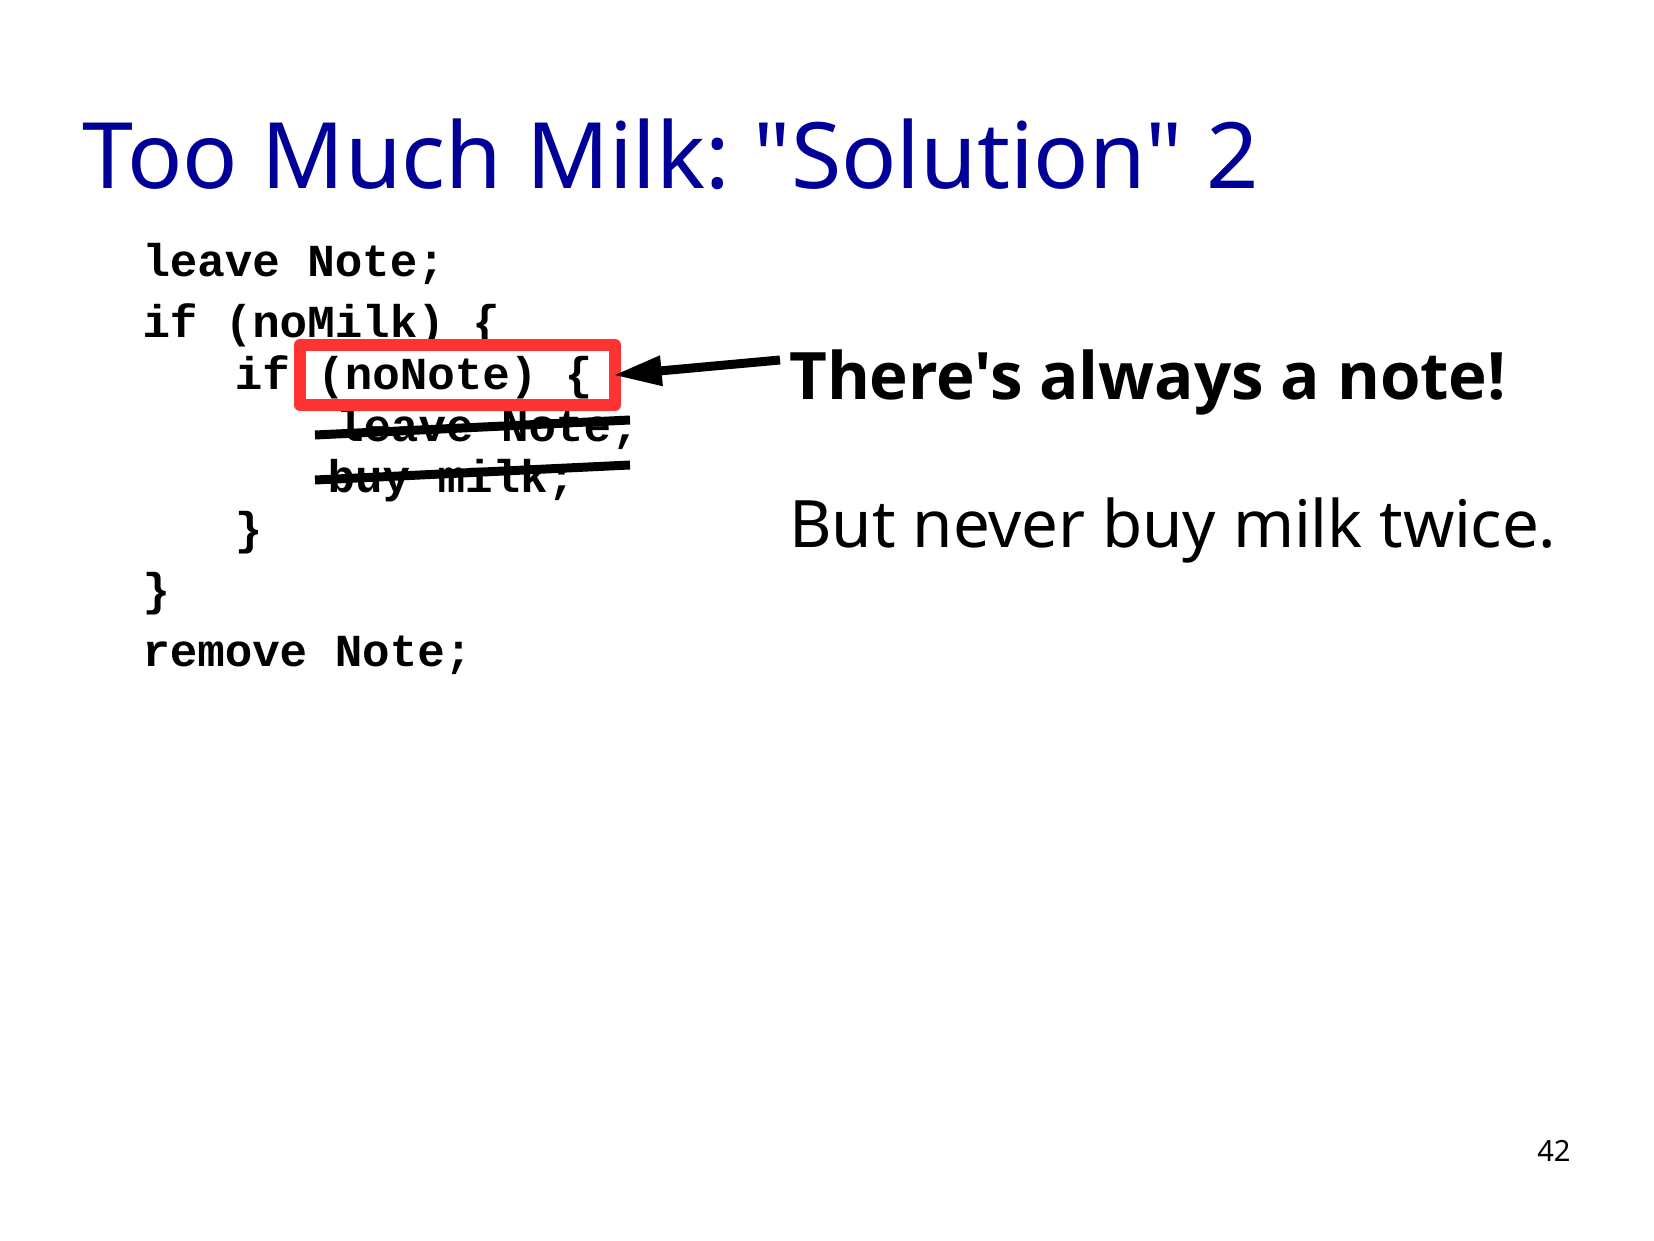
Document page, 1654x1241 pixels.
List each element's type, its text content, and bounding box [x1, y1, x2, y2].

list There's always a note! But never buy milk twice. [811, 330, 1561, 571]
title Too Much Milk: "Solution" 2 [82, 49, 1571, 257]
text_box leave Note; if (noMilk) { if (noNote) { leave Note; buy milk; } } remove Note; [52, 231, 811, 691]
